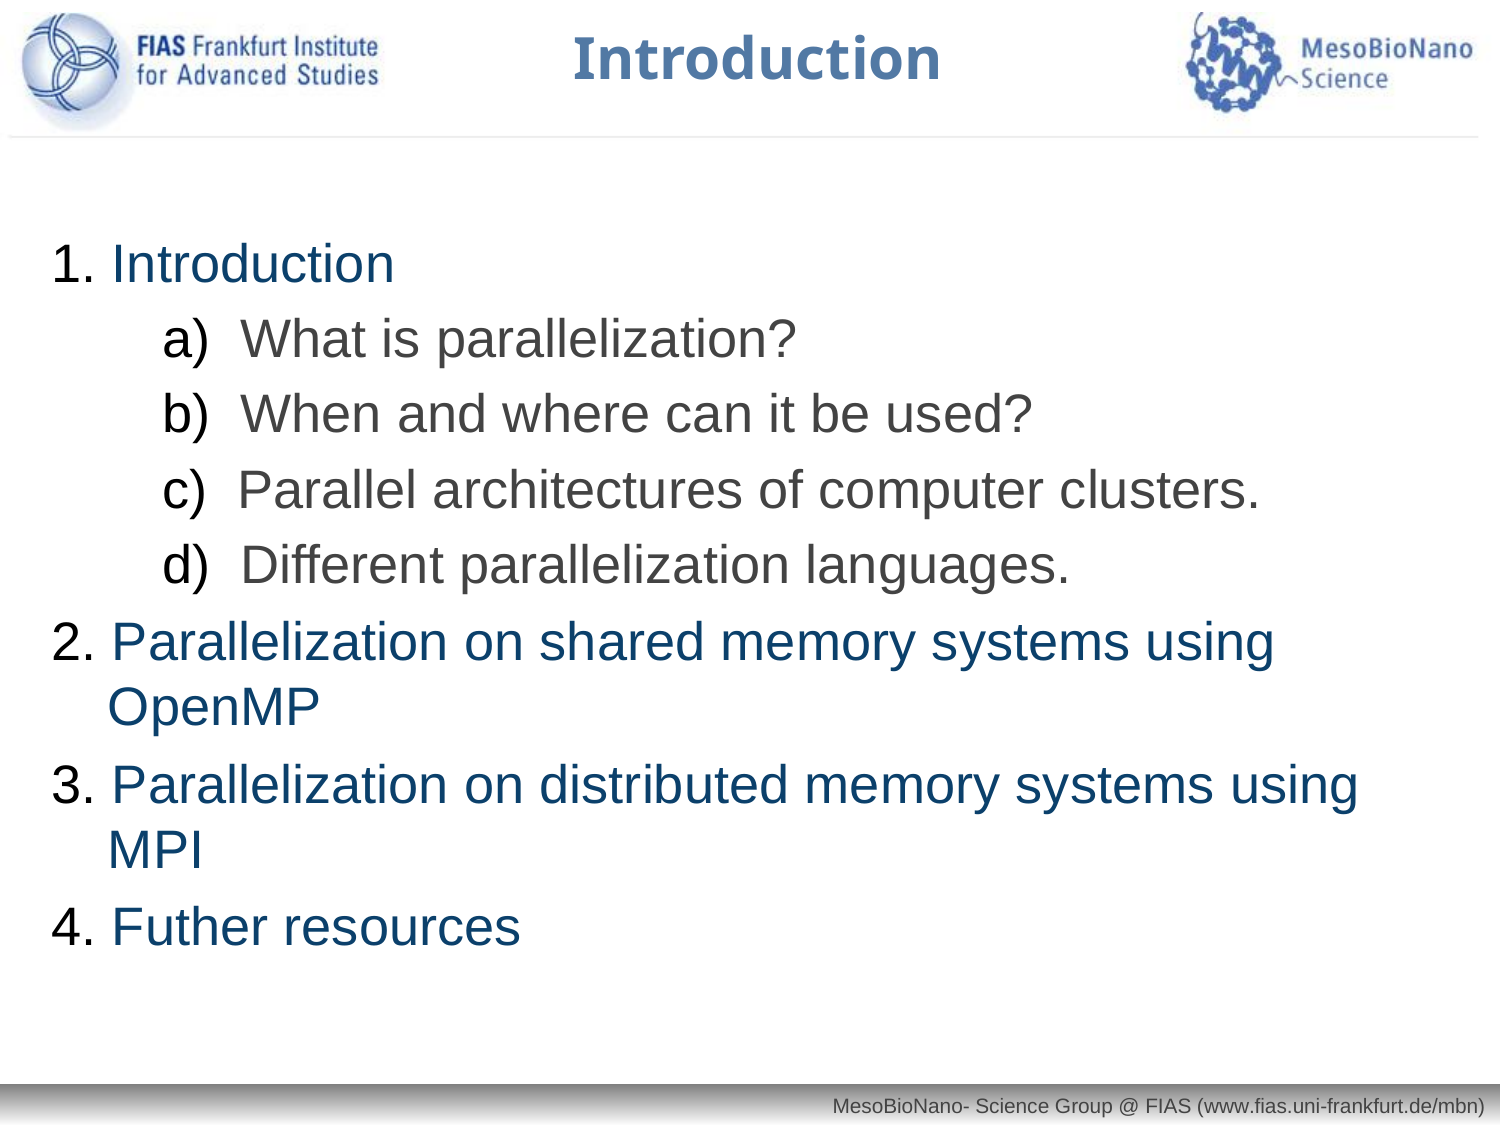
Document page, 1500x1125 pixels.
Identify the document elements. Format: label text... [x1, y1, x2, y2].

title Introduction [0, 0, 1499, 142]
list Introduction What is parallelization? When and where can it be used? Parallel architectures of computer clusters. Different parallelization languages. Parallelization on shared memory systems using OpenMP Parallelization on distributed memory systems using MPI Futher resources [36, 147, 1447, 1034]
